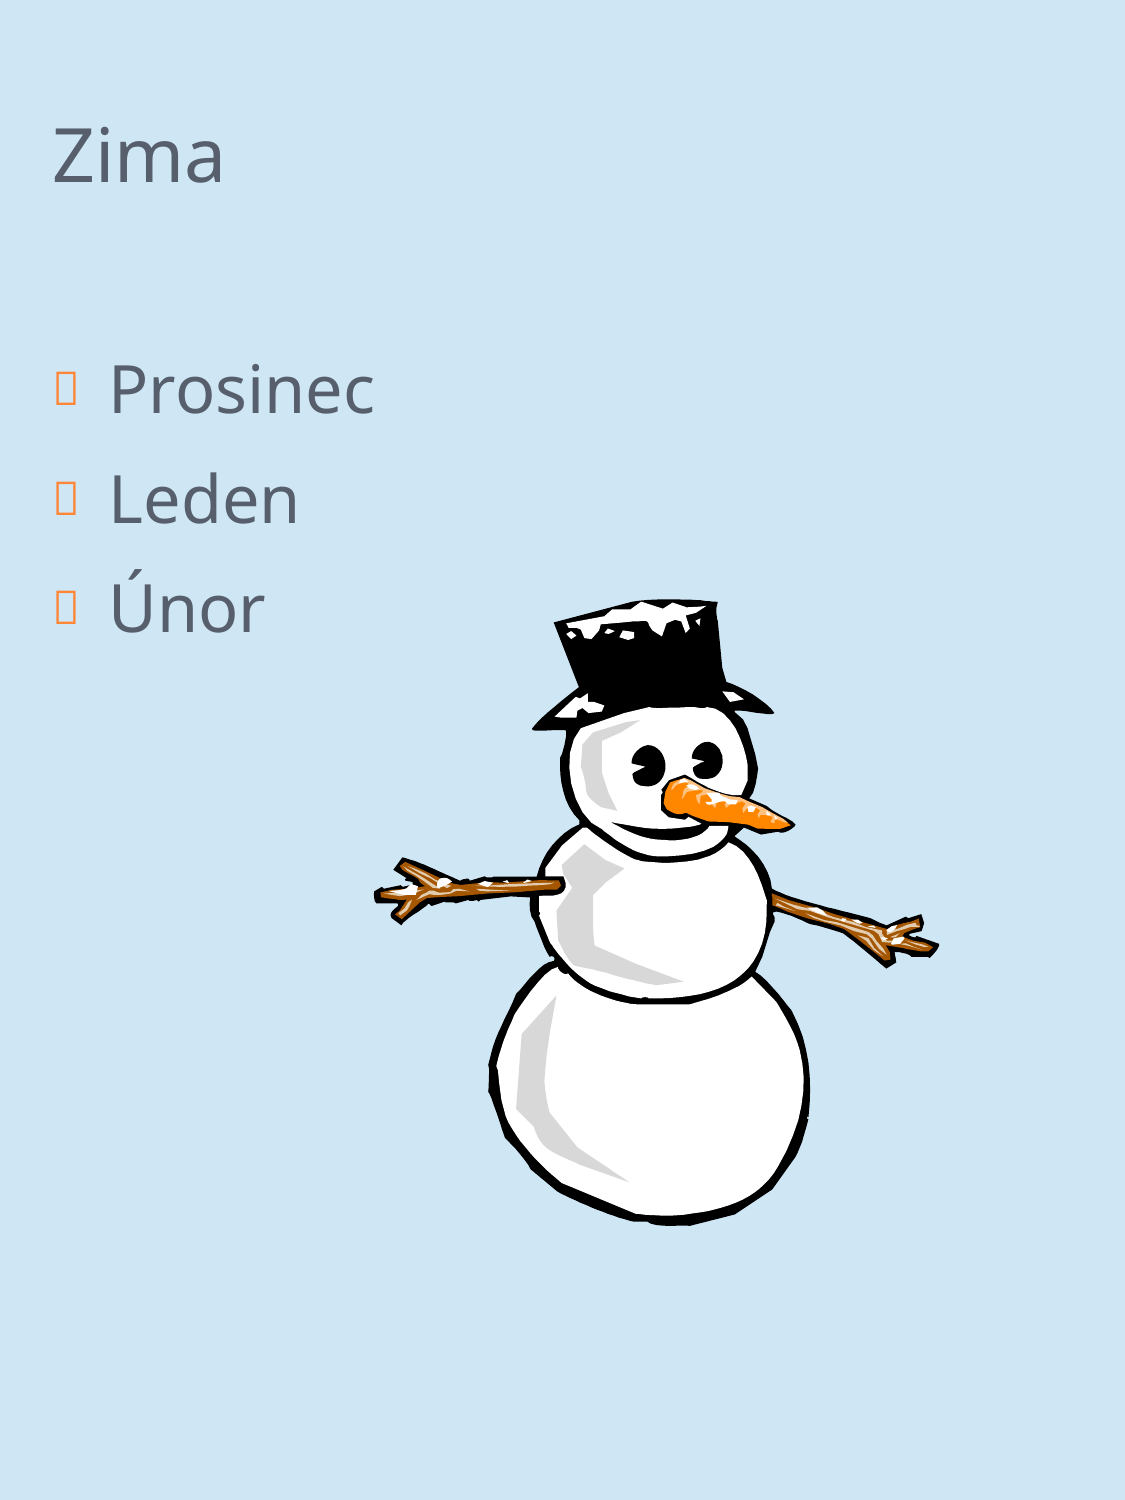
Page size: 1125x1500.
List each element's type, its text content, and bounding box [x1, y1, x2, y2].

picture [373, 596, 941, 1229]
list Prosinec Leden Únor [37, 339, 1107, 1330]
title Zima [37, 99, 1107, 284]
